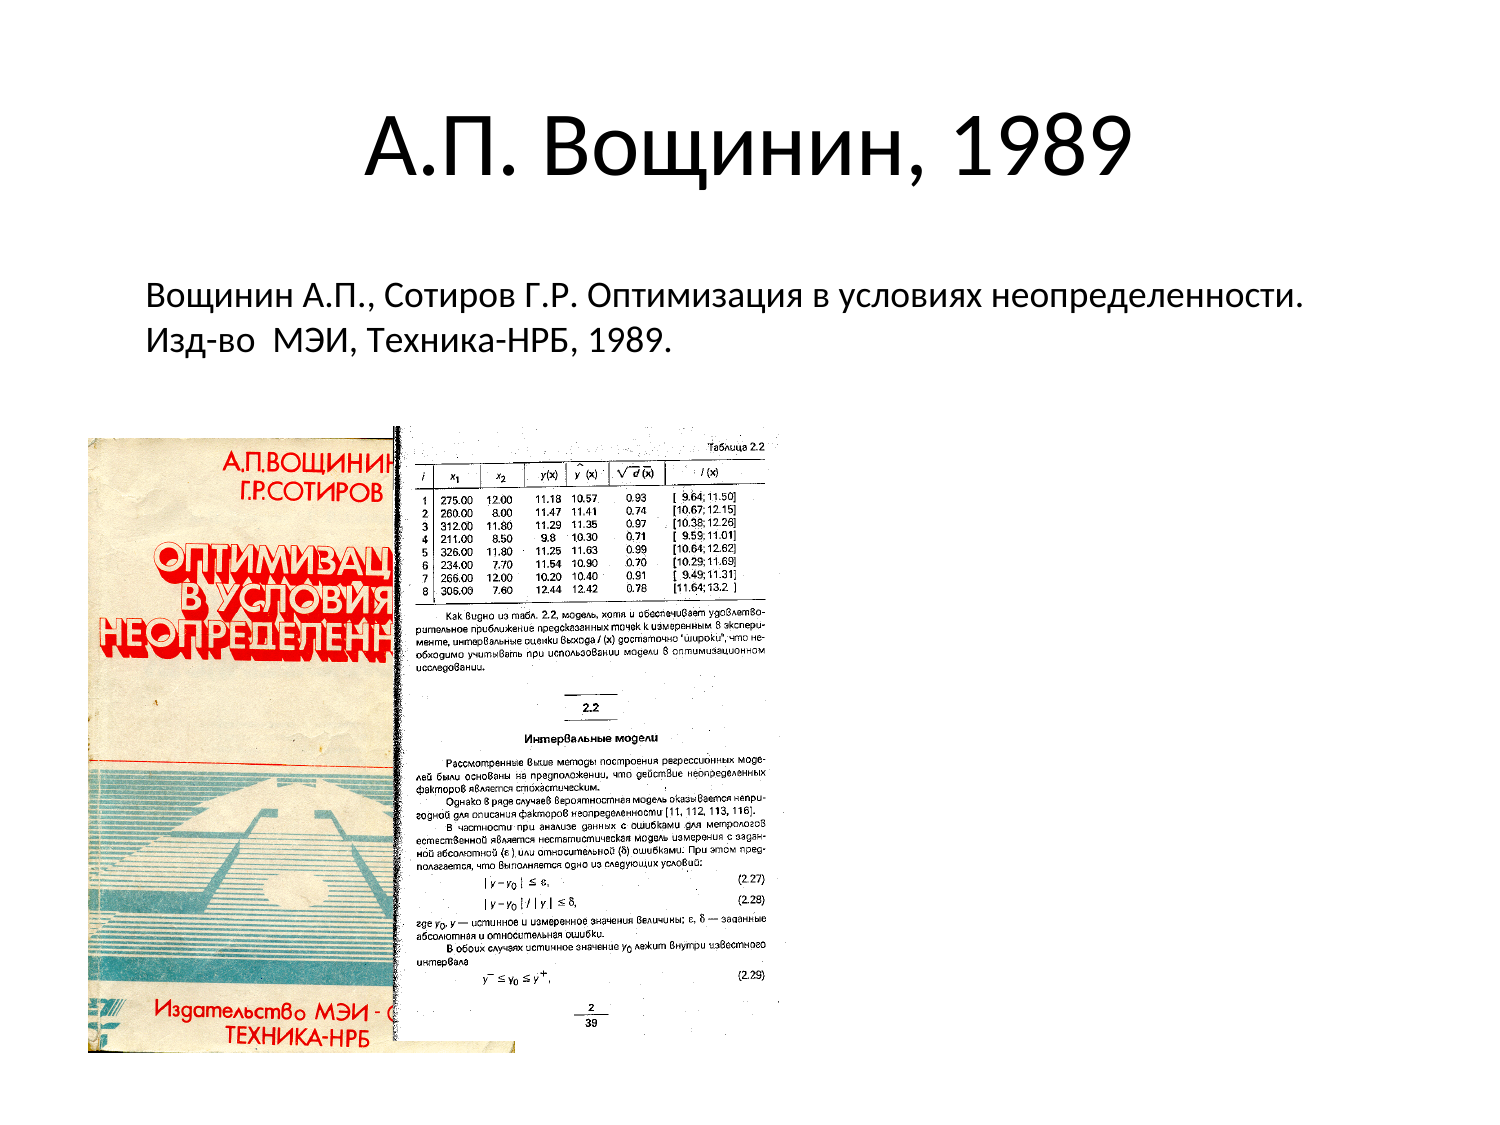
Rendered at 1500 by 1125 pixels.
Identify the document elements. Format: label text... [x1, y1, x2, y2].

text_box Вощинин А.П., Сотиров Г.Р. Оптимизация в условиях неопределенности. Изд-во МЭИ, Техника-НРБ, 1989. [75, 262, 1426, 467]
picture [88, 467, 786, 1053]
text_box А.П. Вощинин, 1989 [75, 45, 1426, 233]
